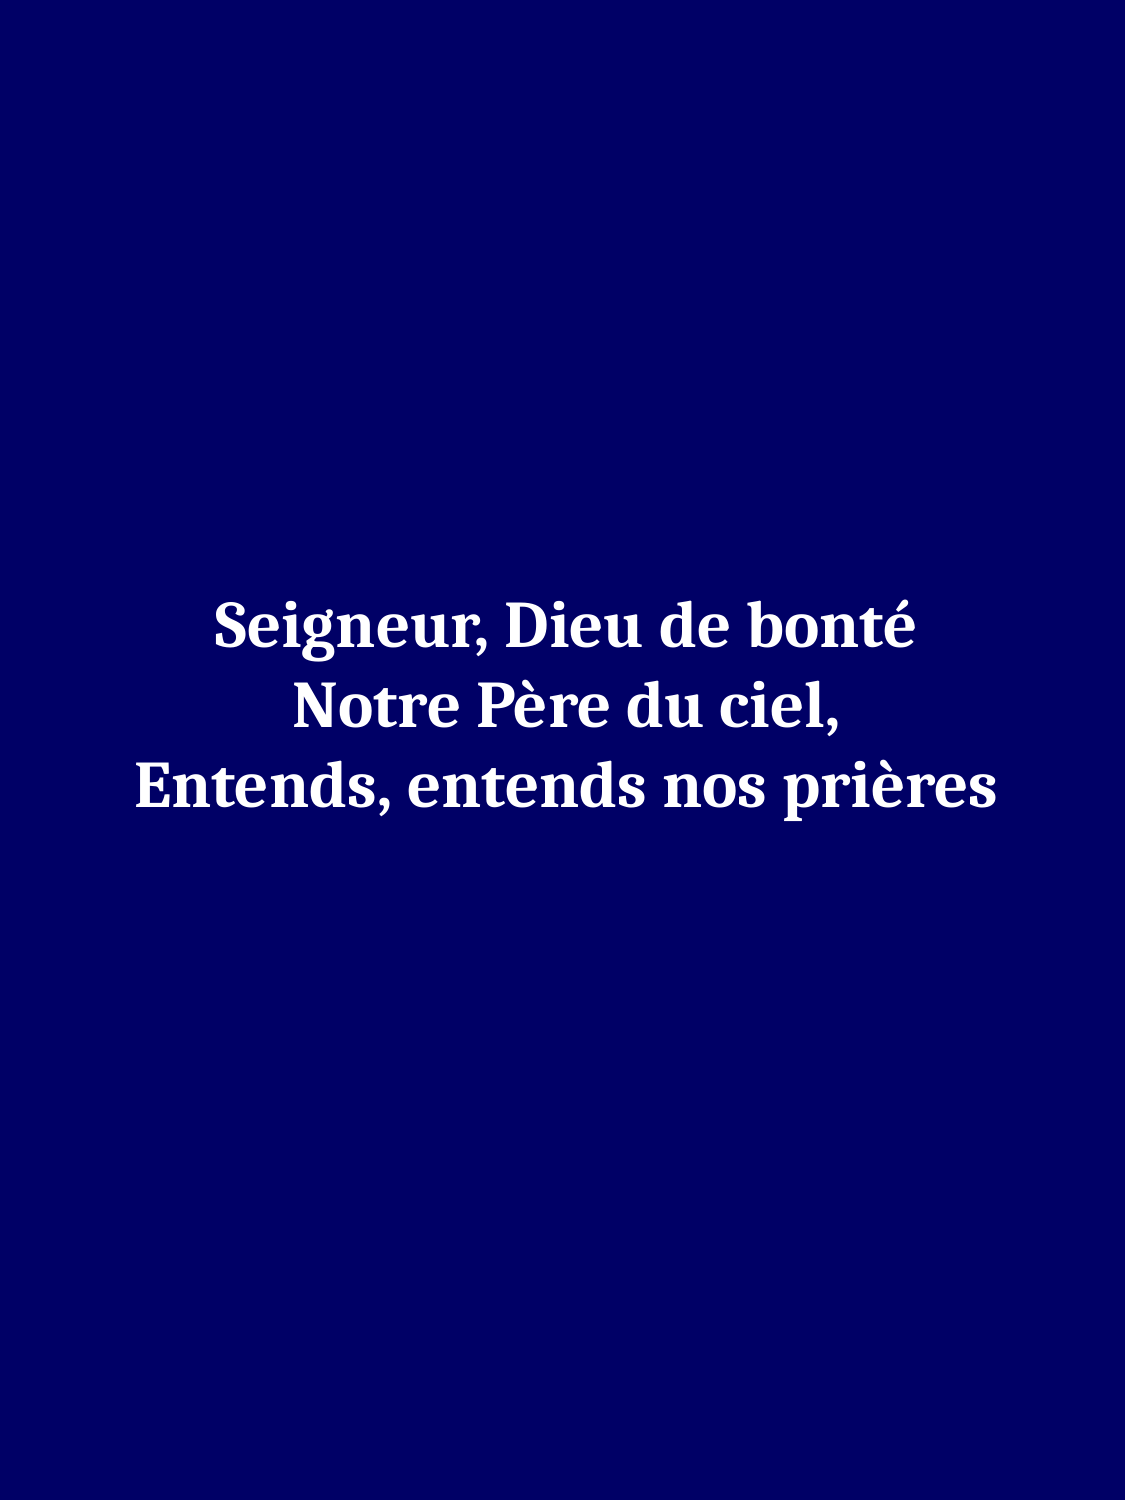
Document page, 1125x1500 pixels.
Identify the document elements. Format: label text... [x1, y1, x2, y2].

text_box Seigneur, Dieu de bonté Notre Père du ciel, Entends, entends nos prières [82, 573, 1052, 909]
